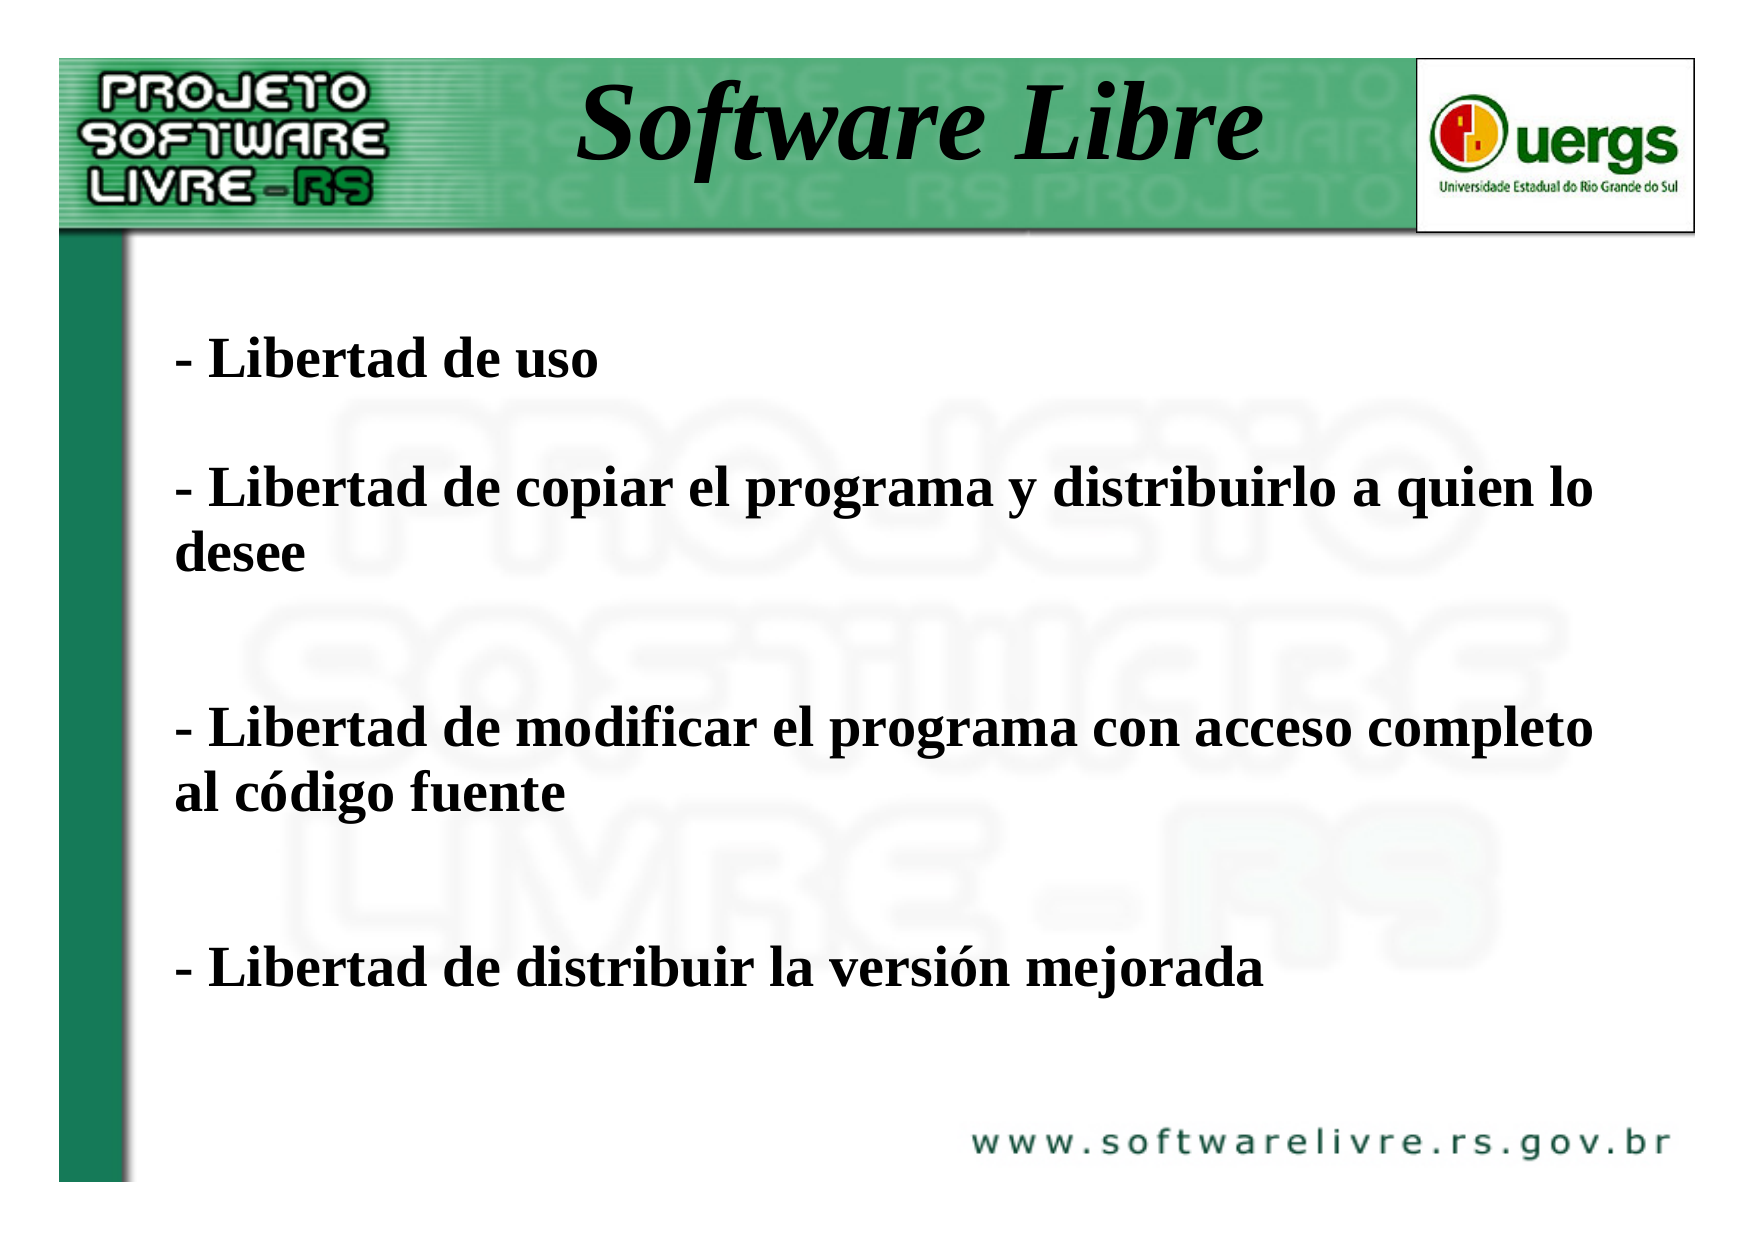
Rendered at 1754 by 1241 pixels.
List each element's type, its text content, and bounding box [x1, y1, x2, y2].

text_box Software Libre [575, 59, 1527, 188]
picture [59, 58, 1695, 1182]
text_box - Libertad de uso - Libertad de copiar el programa y distribuirlo a quien lo desee - Libertad de modificar el programa con acceso completo al código fuente - Libertad de distribuir la versión mejorada [174, 325, 1600, 1031]
